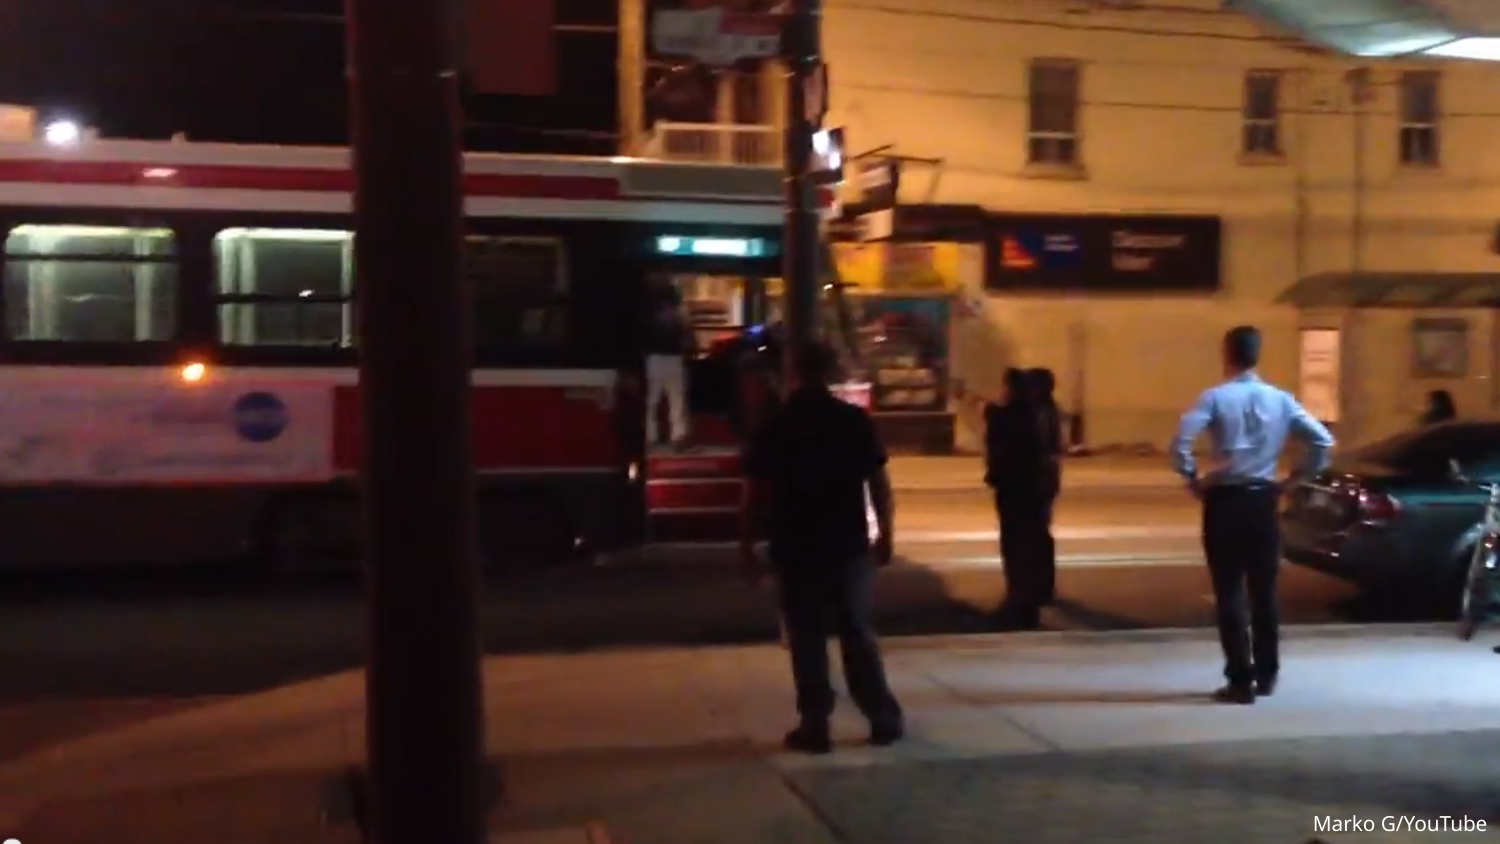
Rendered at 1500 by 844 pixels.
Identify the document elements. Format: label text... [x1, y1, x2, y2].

picture [0, 0, 1500, 844]
text_box Marko G/YouTube [1298, 803, 1500, 844]
